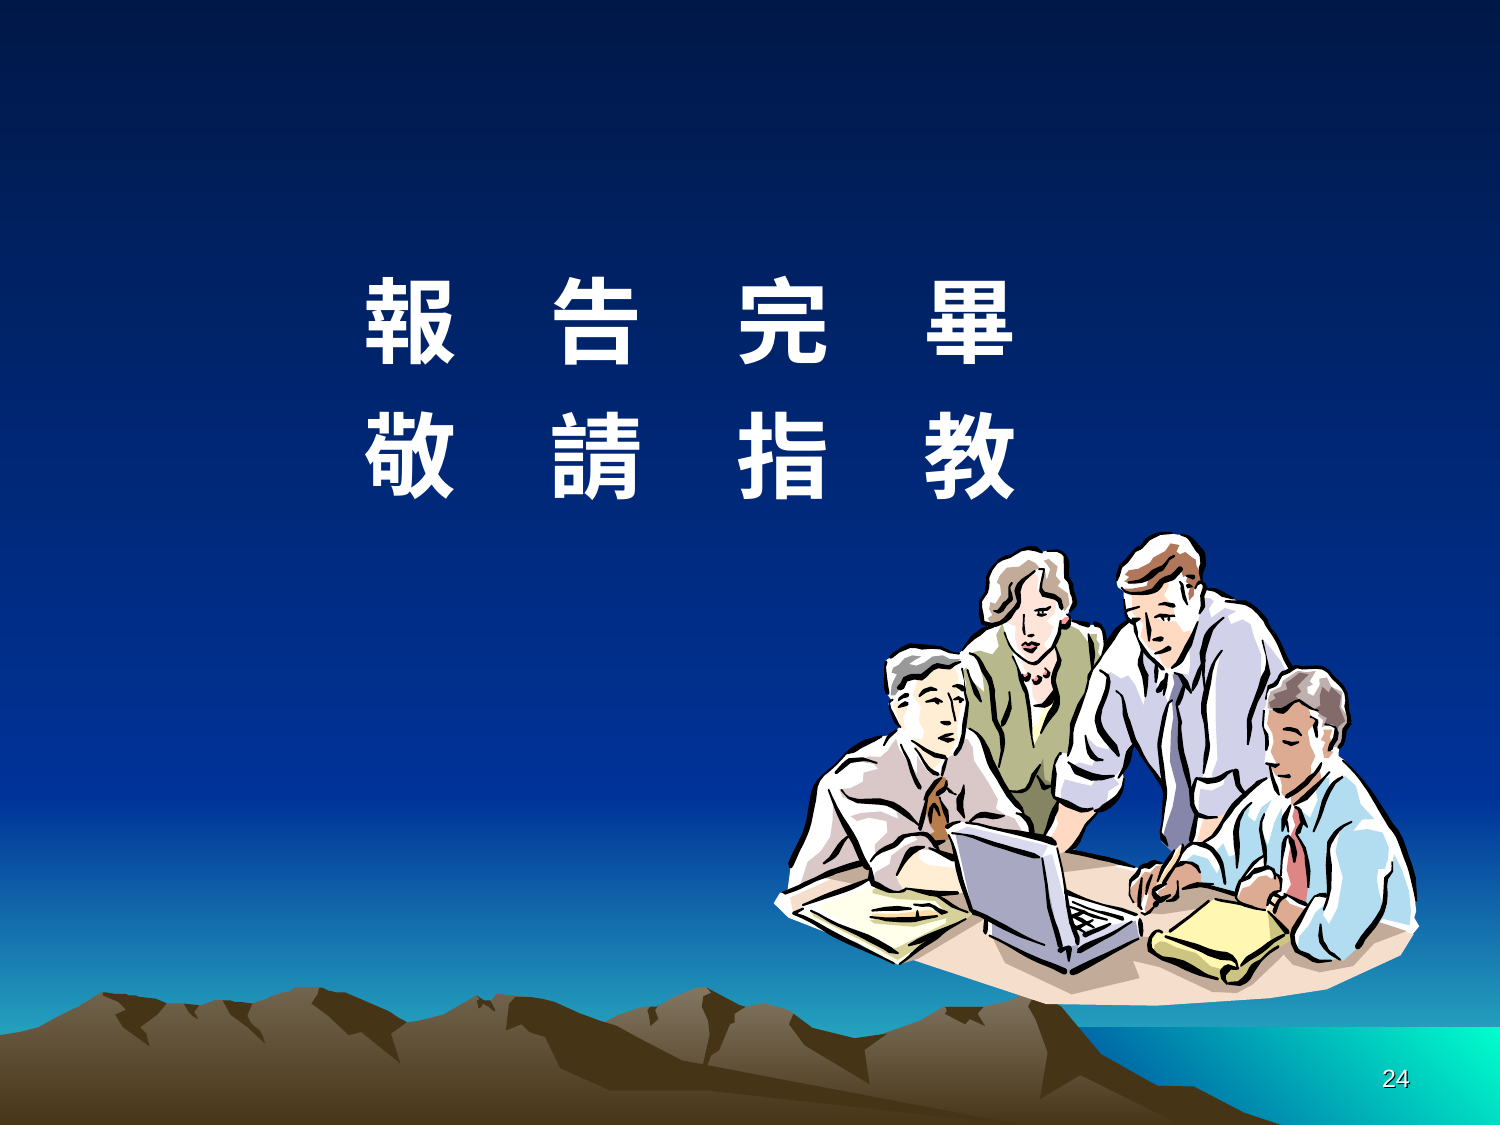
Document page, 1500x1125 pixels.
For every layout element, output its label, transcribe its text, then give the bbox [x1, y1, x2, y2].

text_box <編號> [1074, 1025, 1426, 1101]
picture [773, 527, 1424, 1011]
list 報 告 完 畢 敬 請 指 教 [348, 255, 1070, 563]
